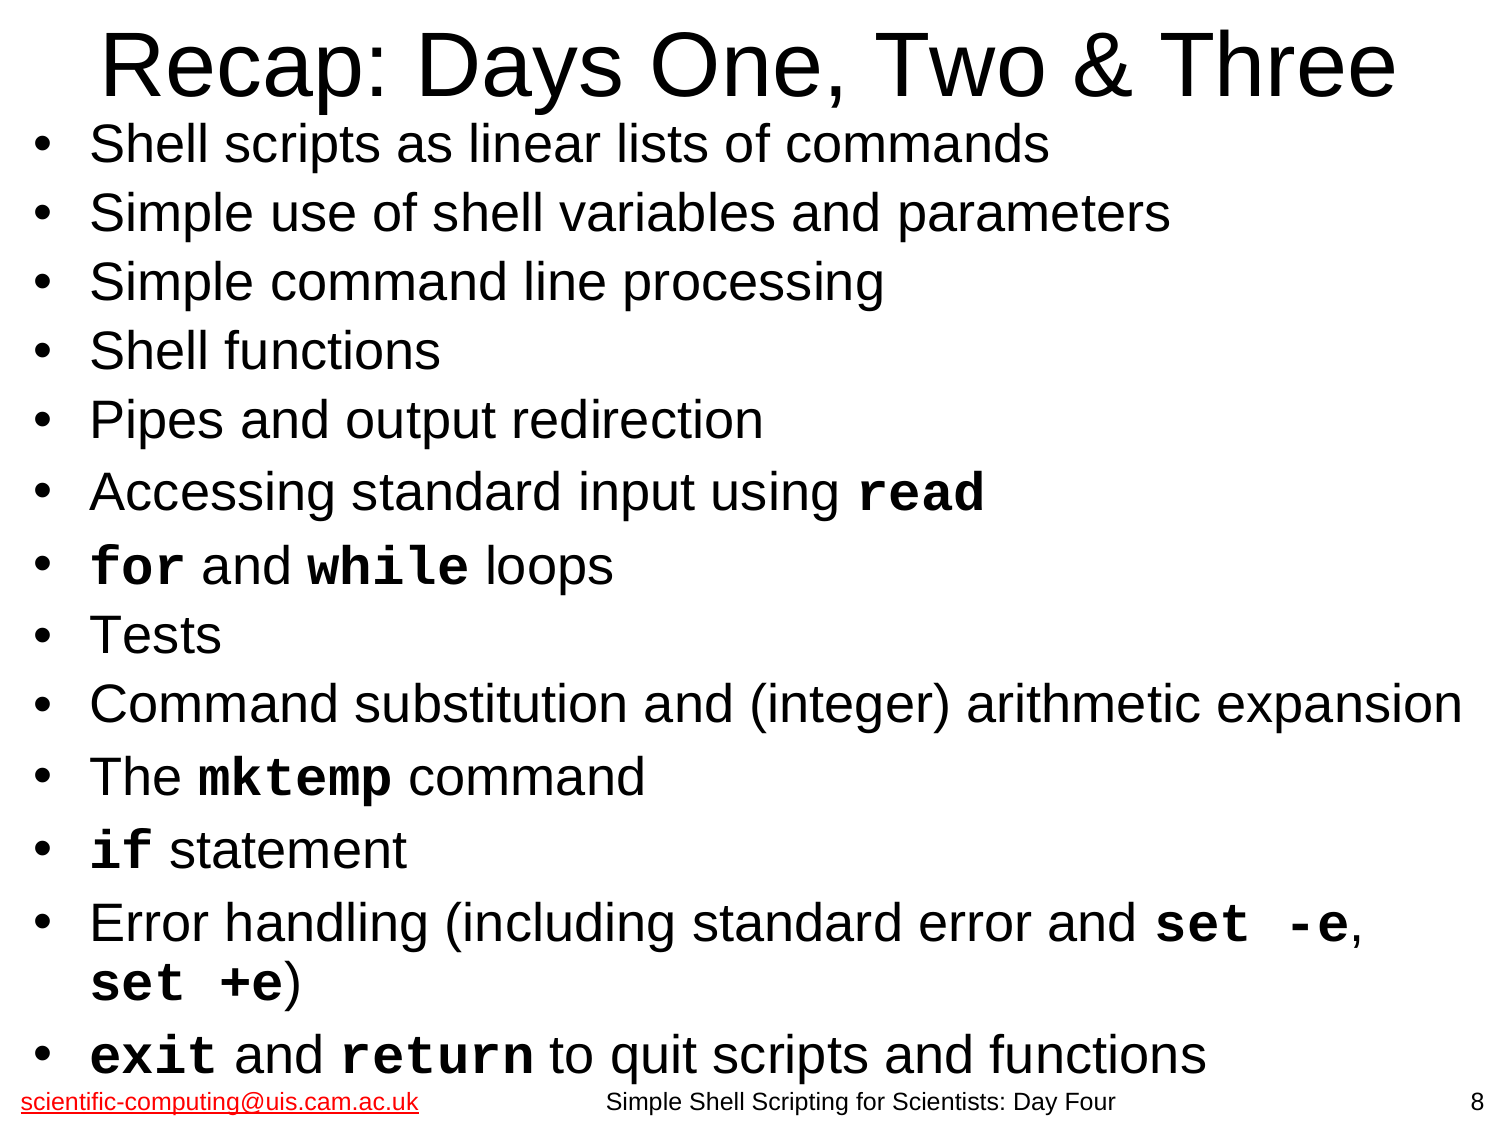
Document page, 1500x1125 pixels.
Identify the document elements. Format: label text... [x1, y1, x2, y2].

list Shell scripts as linear lists of commands Simple use of shell variables and parameters Simple command line processing Shell functions Pipes and output redirection Accessing standard input using read for and while loops Tests Command substitution and (integer) arithmetic expansion The mktemp command if statement Error handling (including standard error and set -e, set +e) exit and return to quit scripts and functions [18, 111, 1482, 1100]
title Recap: Days One, Two & Three [81, 5, 1419, 111]
